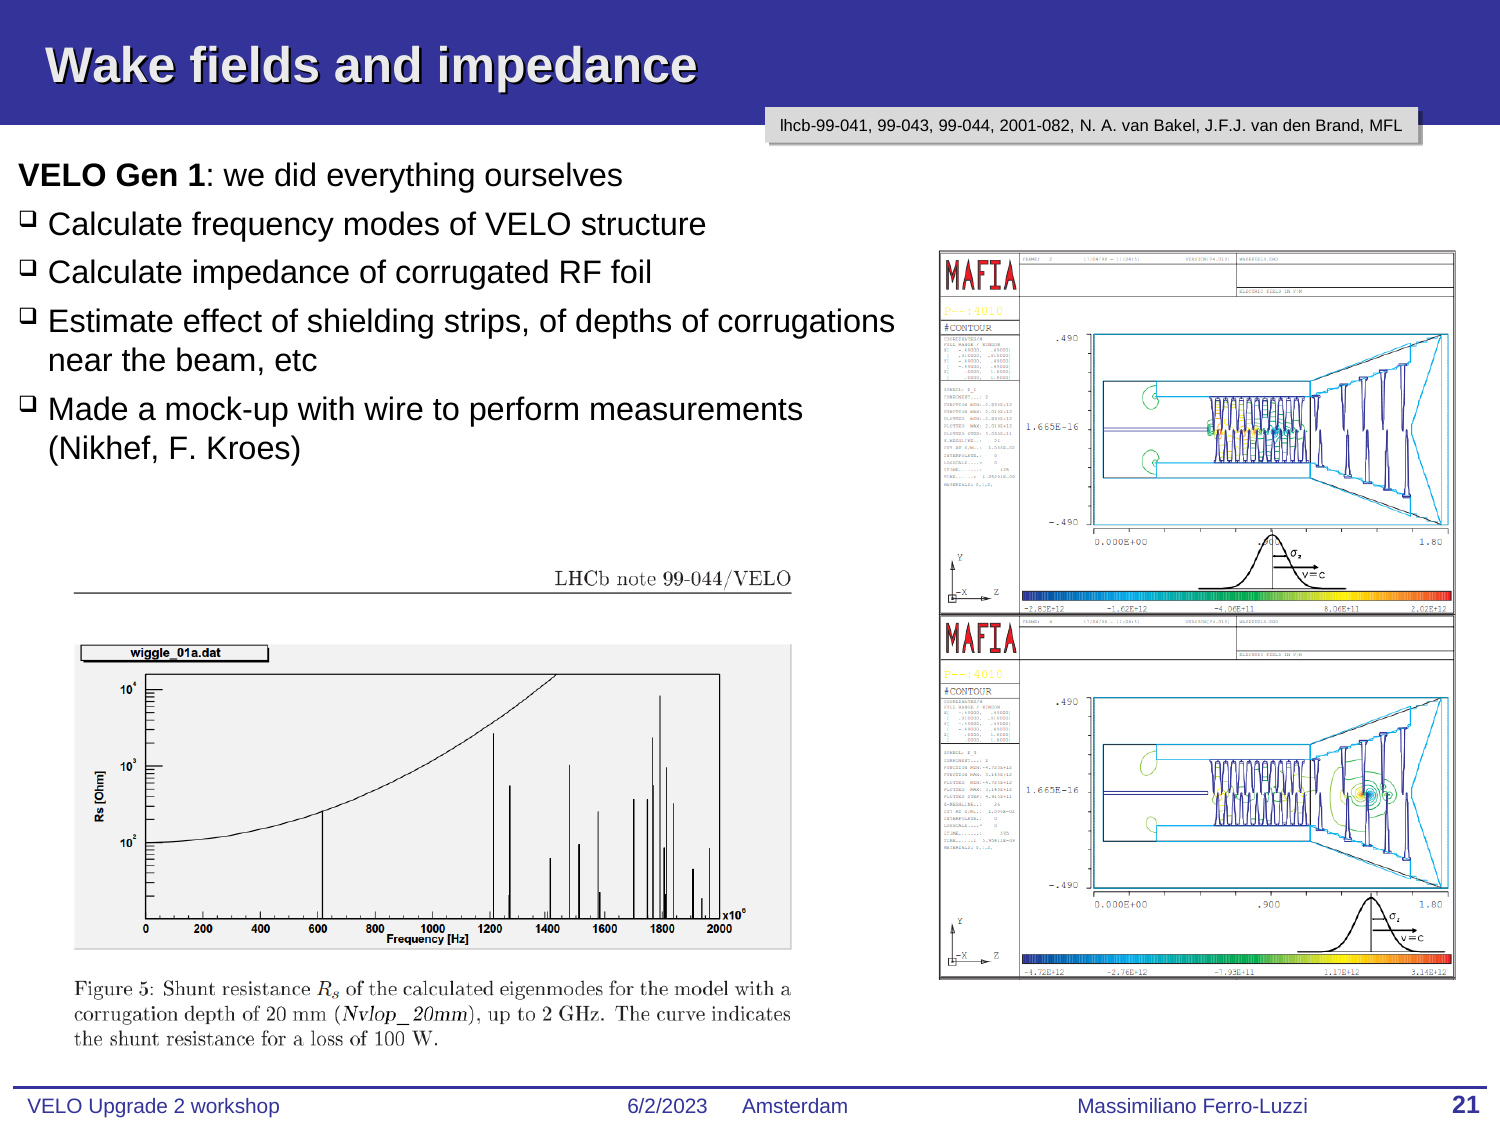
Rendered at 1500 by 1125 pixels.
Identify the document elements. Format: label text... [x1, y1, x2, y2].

list VELO Gen 1: we did everything ourselves Calculate frequency modes of VELO structure Calculate impedance of corrugated RF foil Estimate effect of shielding strips, of depths of corrugations near the beam, etc Made a mock-up with wire to perform measurements (Nikhef, F. Kroes) [3, 146, 938, 477]
picture [62, 562, 814, 1049]
title Wake fields and impedance [0, 0, 1500, 125]
picture [937, 250, 1456, 980]
text_box lhcb-99-041, 99-043, 99-044, 2001-082, N. A. van Bakel, J.F.J. van den Brand, MFL [765, 107, 1419, 143]
